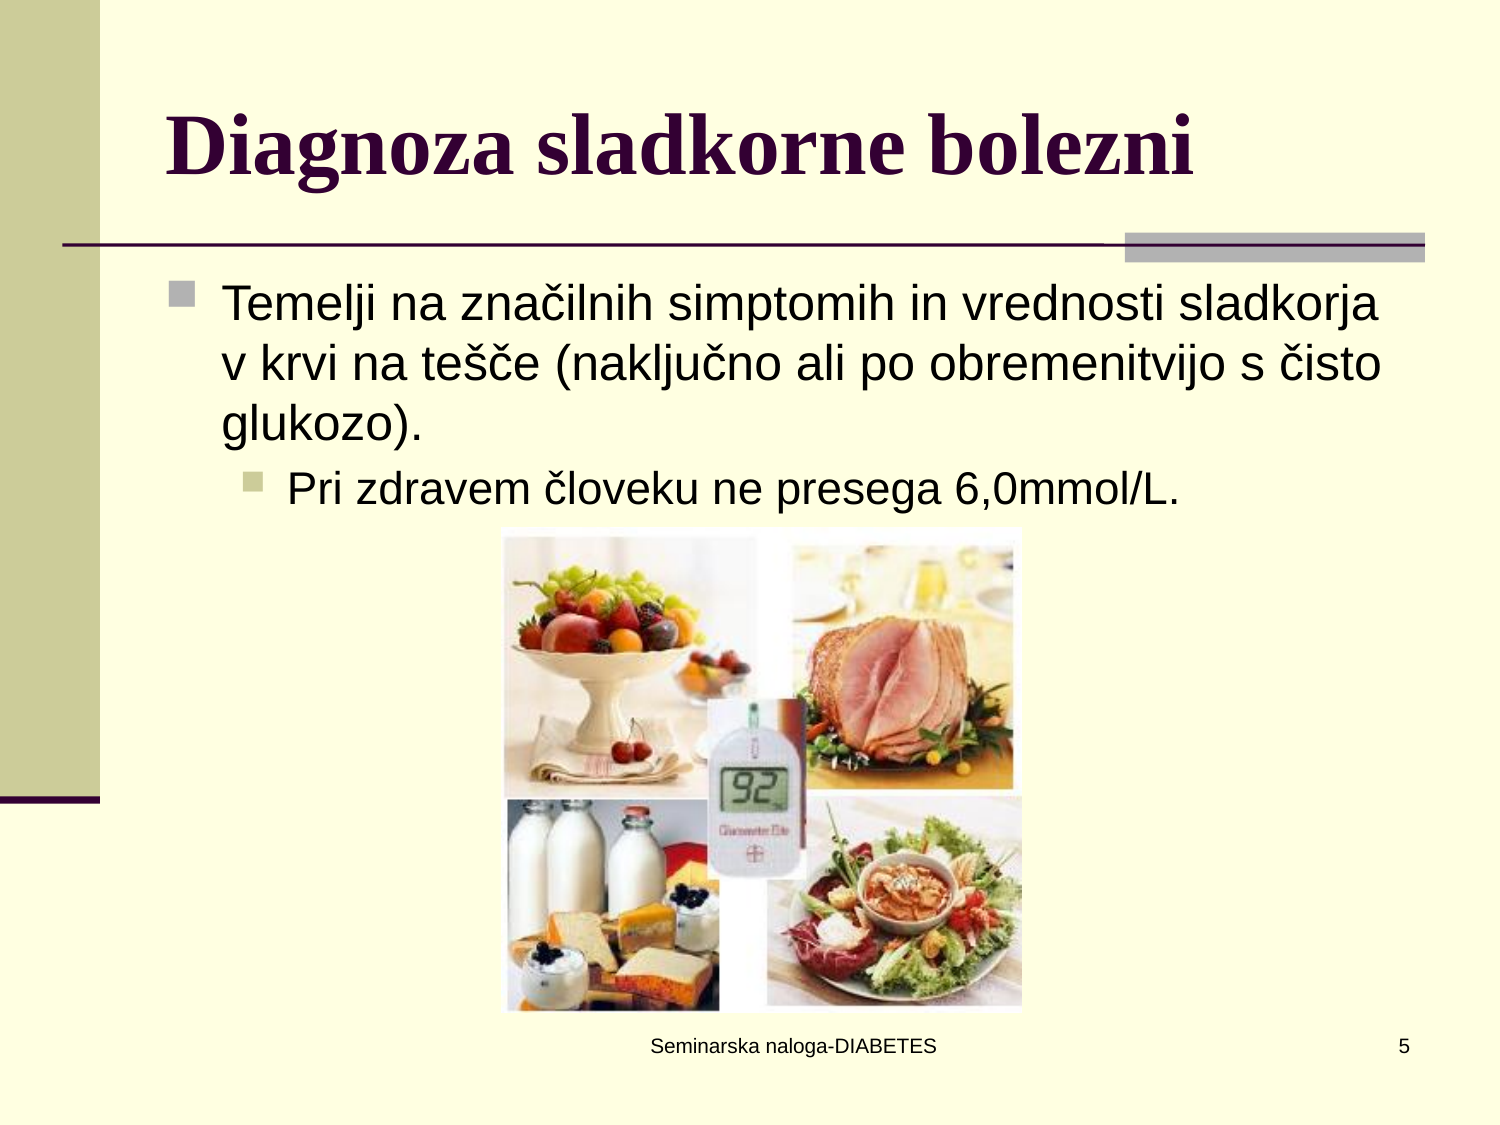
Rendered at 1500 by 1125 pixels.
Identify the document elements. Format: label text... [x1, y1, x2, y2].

title Diagnoza sladkorne bolezni [150, 45, 1425, 234]
footer Seminarska naloga-DIABETES [549, 1025, 1038, 1100]
picture [501, 527, 1022, 1013]
slide_number <number> [1112, 1025, 1425, 1100]
list Temelji na značilnih simptomih in vrednosti sladkorja v krvi na tešče (naključno ali po obremenitvijo s čisto glukozo). Pri zdravem človeku ne presega 6,0mmol/L. [150, 262, 1425, 1006]
